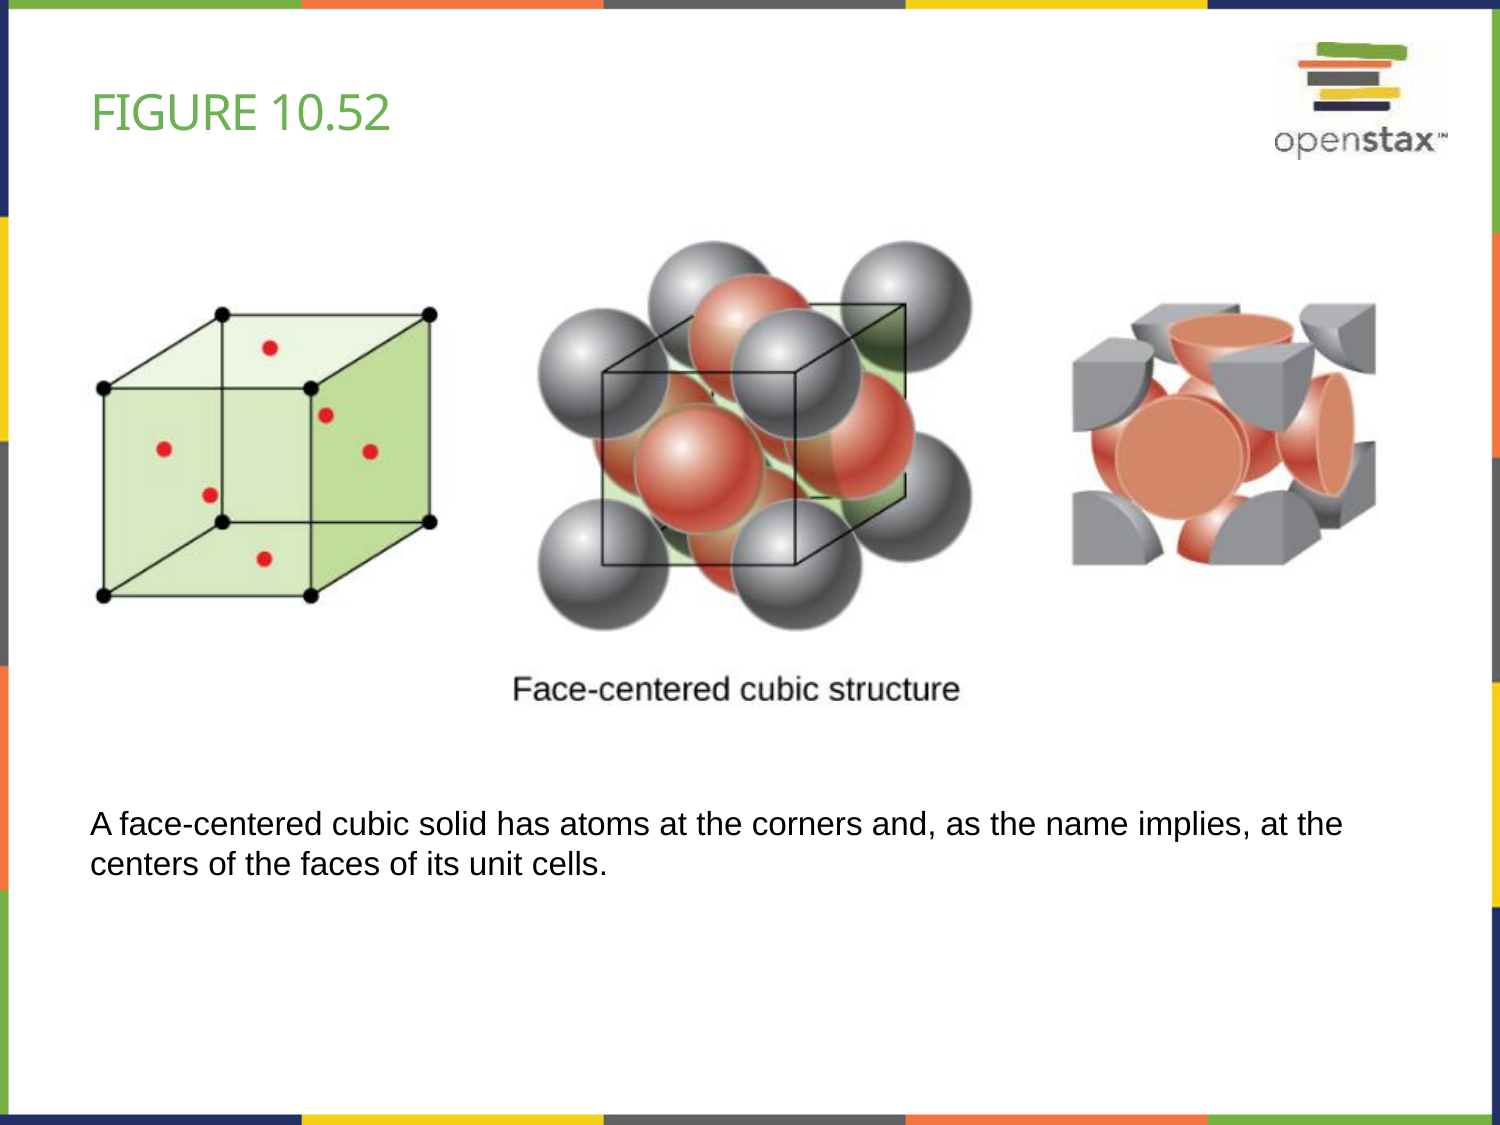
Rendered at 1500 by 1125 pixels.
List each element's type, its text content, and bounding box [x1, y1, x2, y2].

picture [0, 0, 1500, 1125]
list A face-centered cubic solid has atoms at the corners and, as the name implies, at the centers of the faces of its unit cells. [75, 794, 1398, 986]
title Figure 10.52 [75, 39, 1398, 148]
